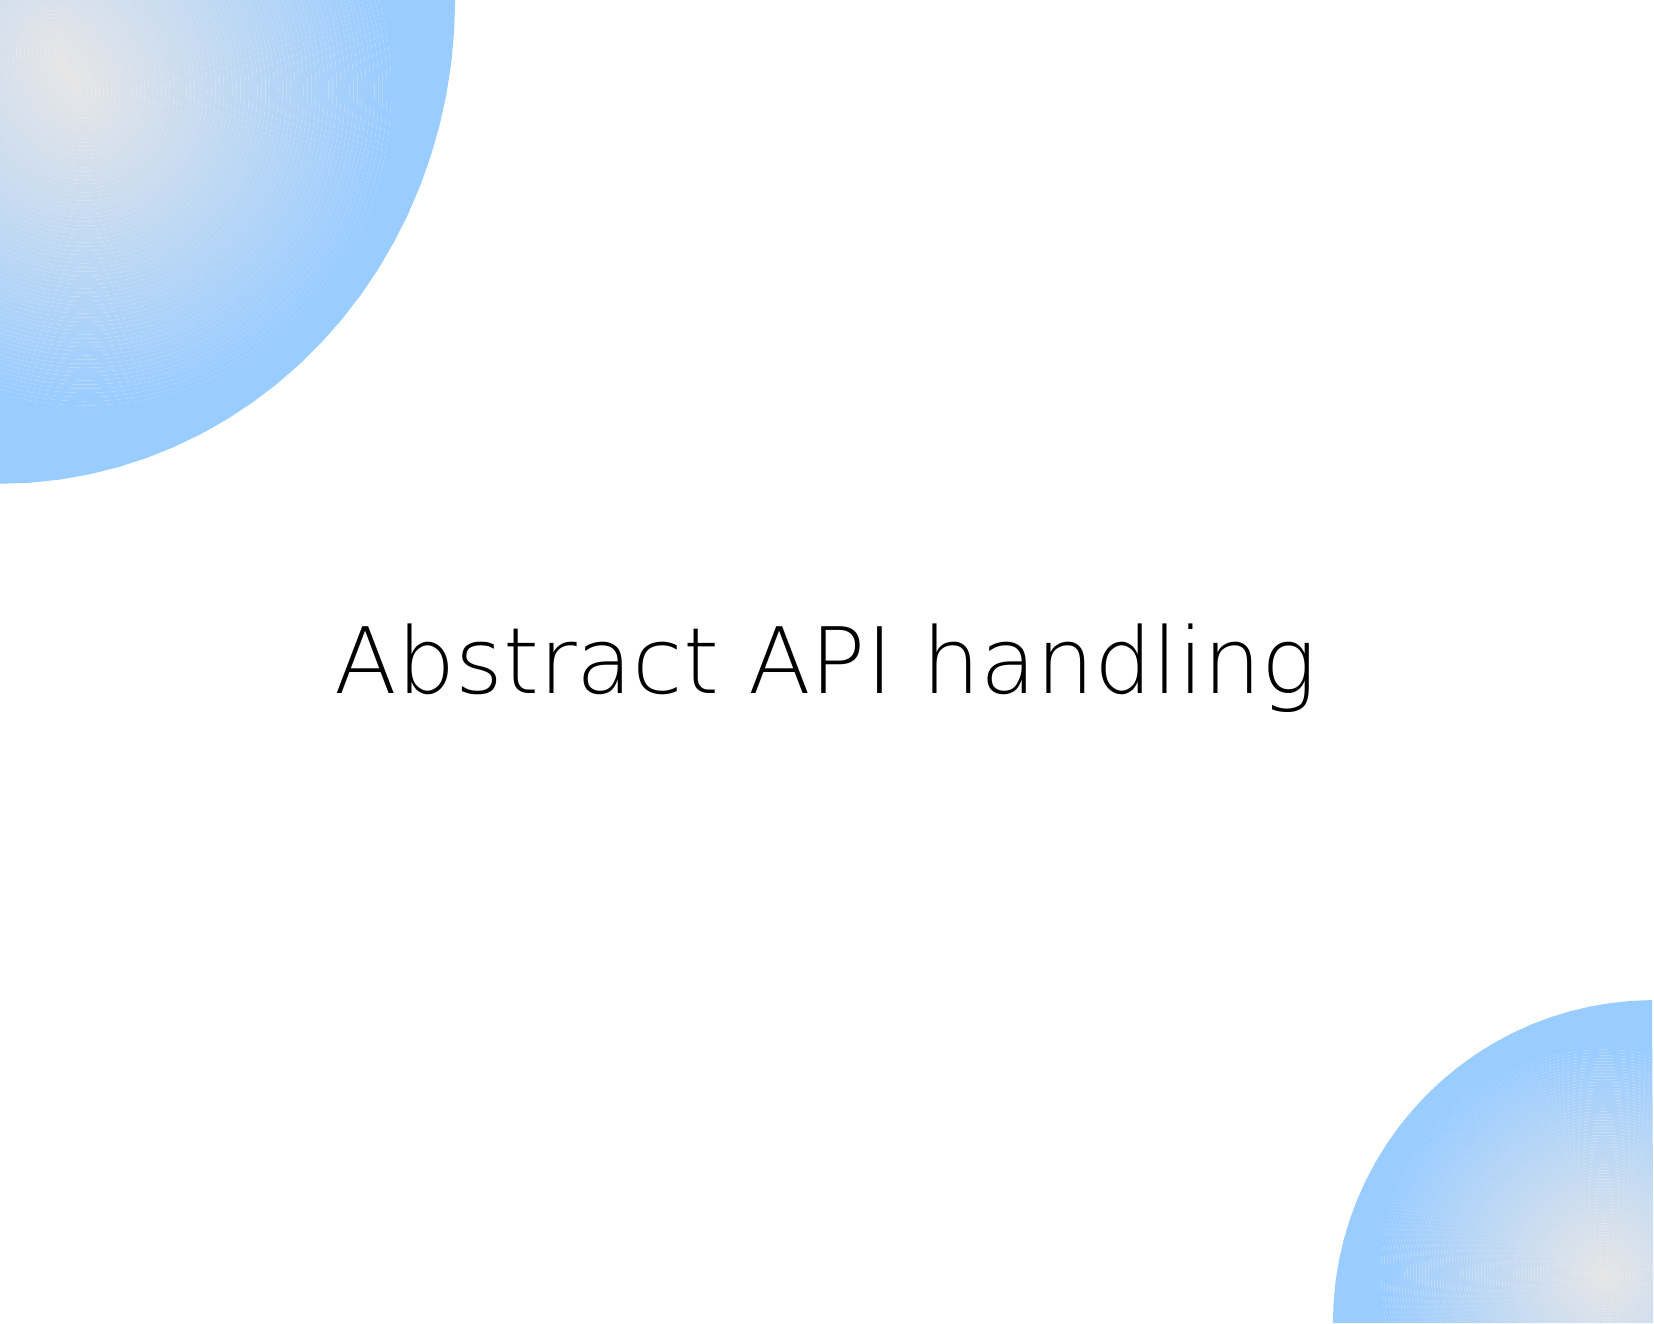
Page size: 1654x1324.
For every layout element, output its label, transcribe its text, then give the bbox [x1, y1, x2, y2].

subtitle Abstract API handling [82, 149, 1571, 1174]
